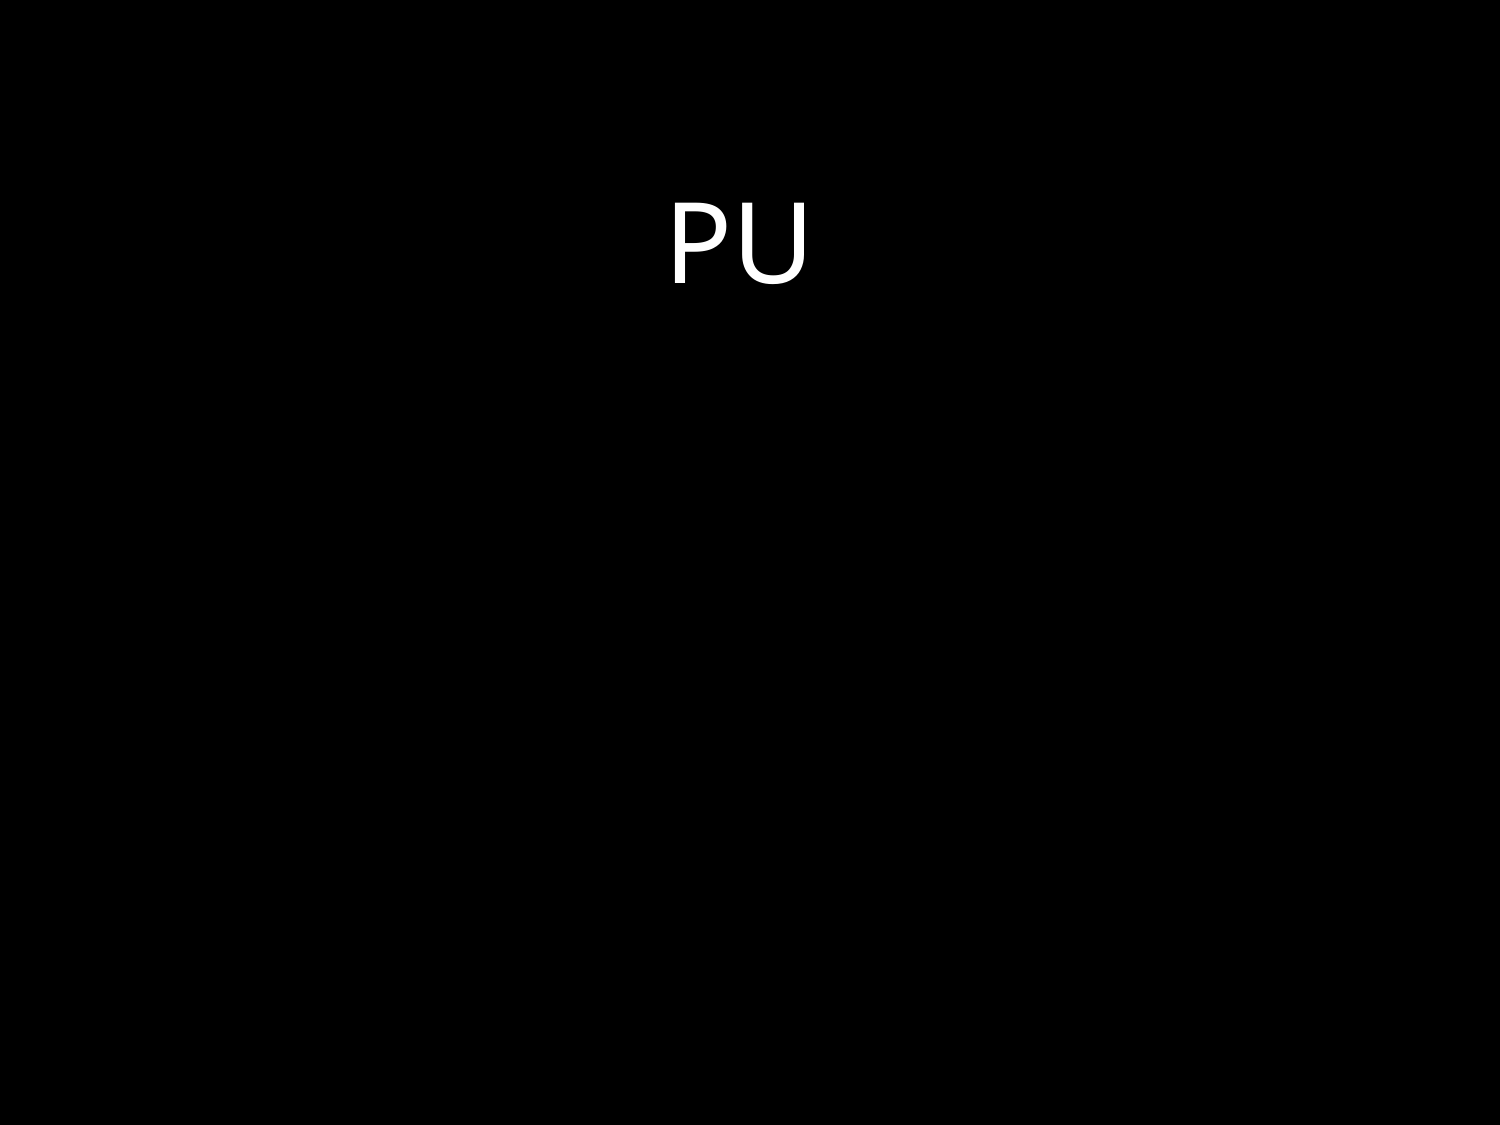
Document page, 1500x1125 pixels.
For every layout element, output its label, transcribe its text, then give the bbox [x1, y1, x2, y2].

list PU [0, 163, 1490, 906]
